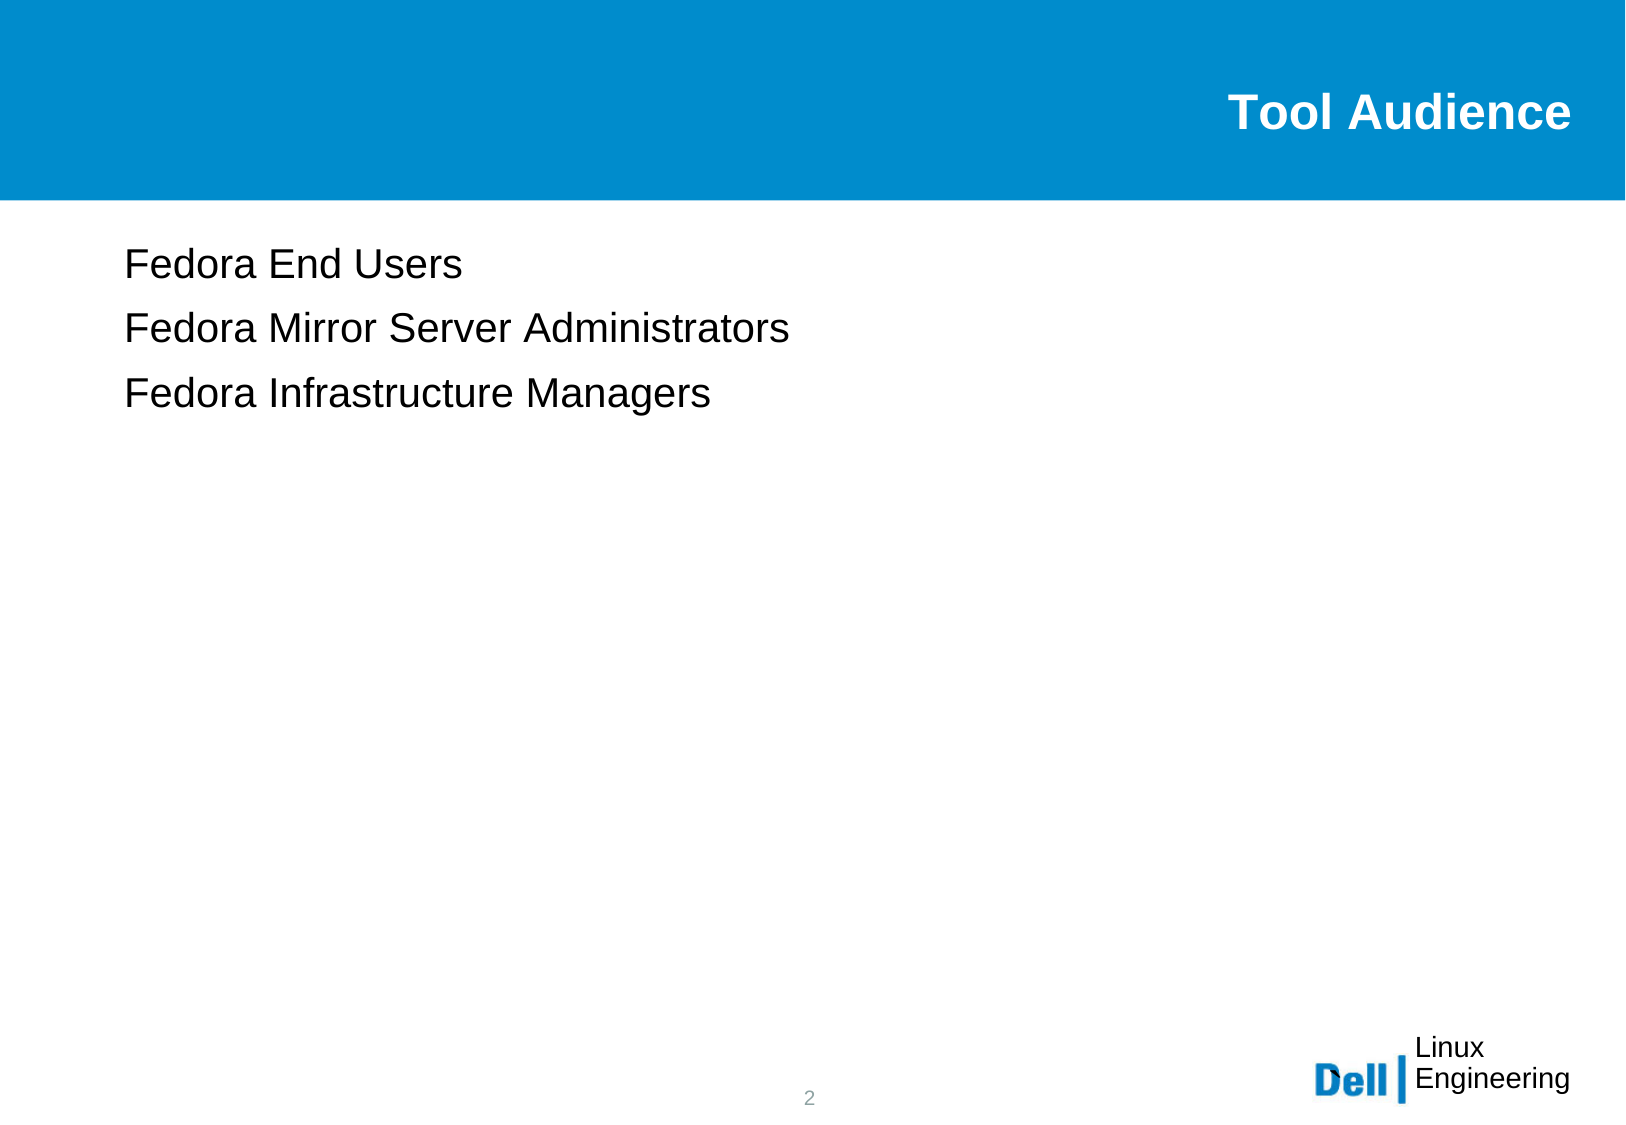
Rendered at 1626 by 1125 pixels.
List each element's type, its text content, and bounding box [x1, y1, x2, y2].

picture [1312, 1053, 1409, 1107]
title Tool Audience [121, 44, 1573, 180]
list Fedora End Users Fedora Mirror Server Administrators Fedora Infrastructure Managers [121, 240, 1572, 983]
